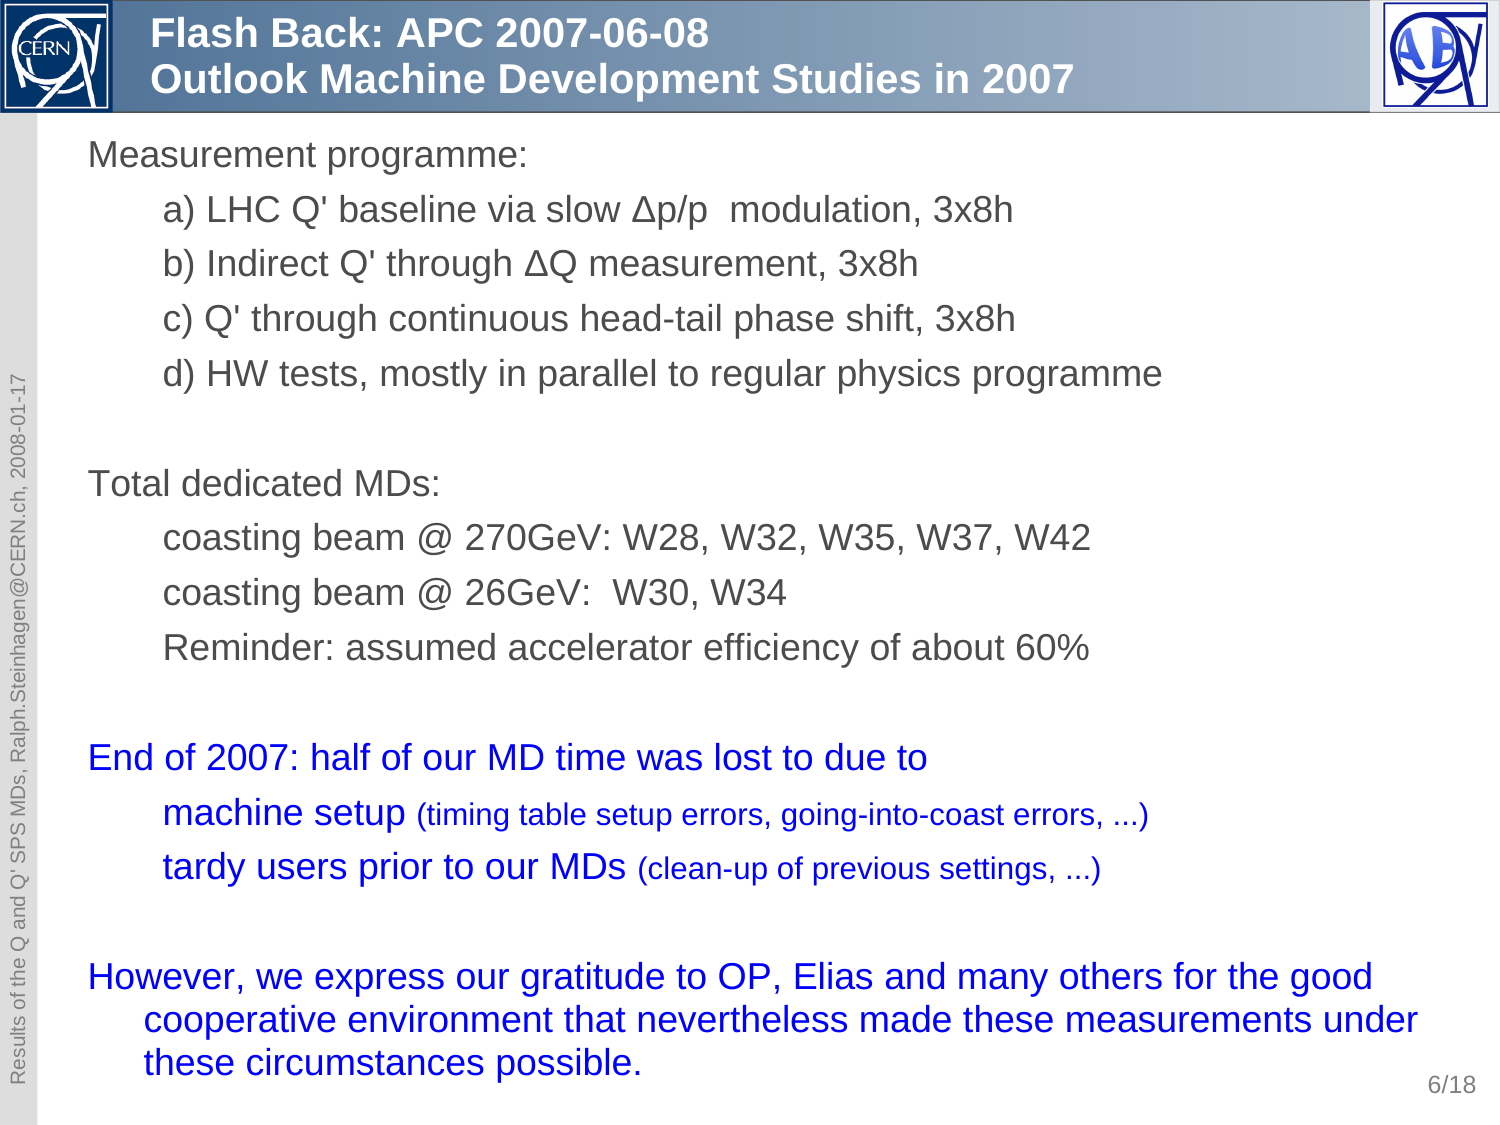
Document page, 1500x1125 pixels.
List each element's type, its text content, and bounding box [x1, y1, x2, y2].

list Measurement programme: a) LHC Q' baseline via slow Δp/p modulation, 3x8h b) Indirect Q' through ΔQ measurement, 3x8h c) Q' through continuous head-tail phase shift, 3x8h d) HW tests, mostly in parallel to regular physics programme Total dedicated MDs: coasting beam @ 270GeV: W28, W32, W35, W37, W42 coasting beam @ 26GeV: W30, W34 Reminder: assumed accelerator efficiency of about 60% End of 2007: half of our MD time was lost to due to machine setup (timing table setup errors, going-into-coast errors, ...) tardy users prior to our MDs (clean-up of previous settings, ...) However, we express our gratitude to OP, Elias and many others for the good cooperative environment that nevertheless made these measurements under these circumstances possible. [87, 132, 1438, 1084]
title Flash Back: APC 2007-06-08 Outlook Machine Development Studies in 2007 [150, 0, 1201, 113]
picture [0, 0, 113, 113]
picture [1382, 1, 1489, 108]
